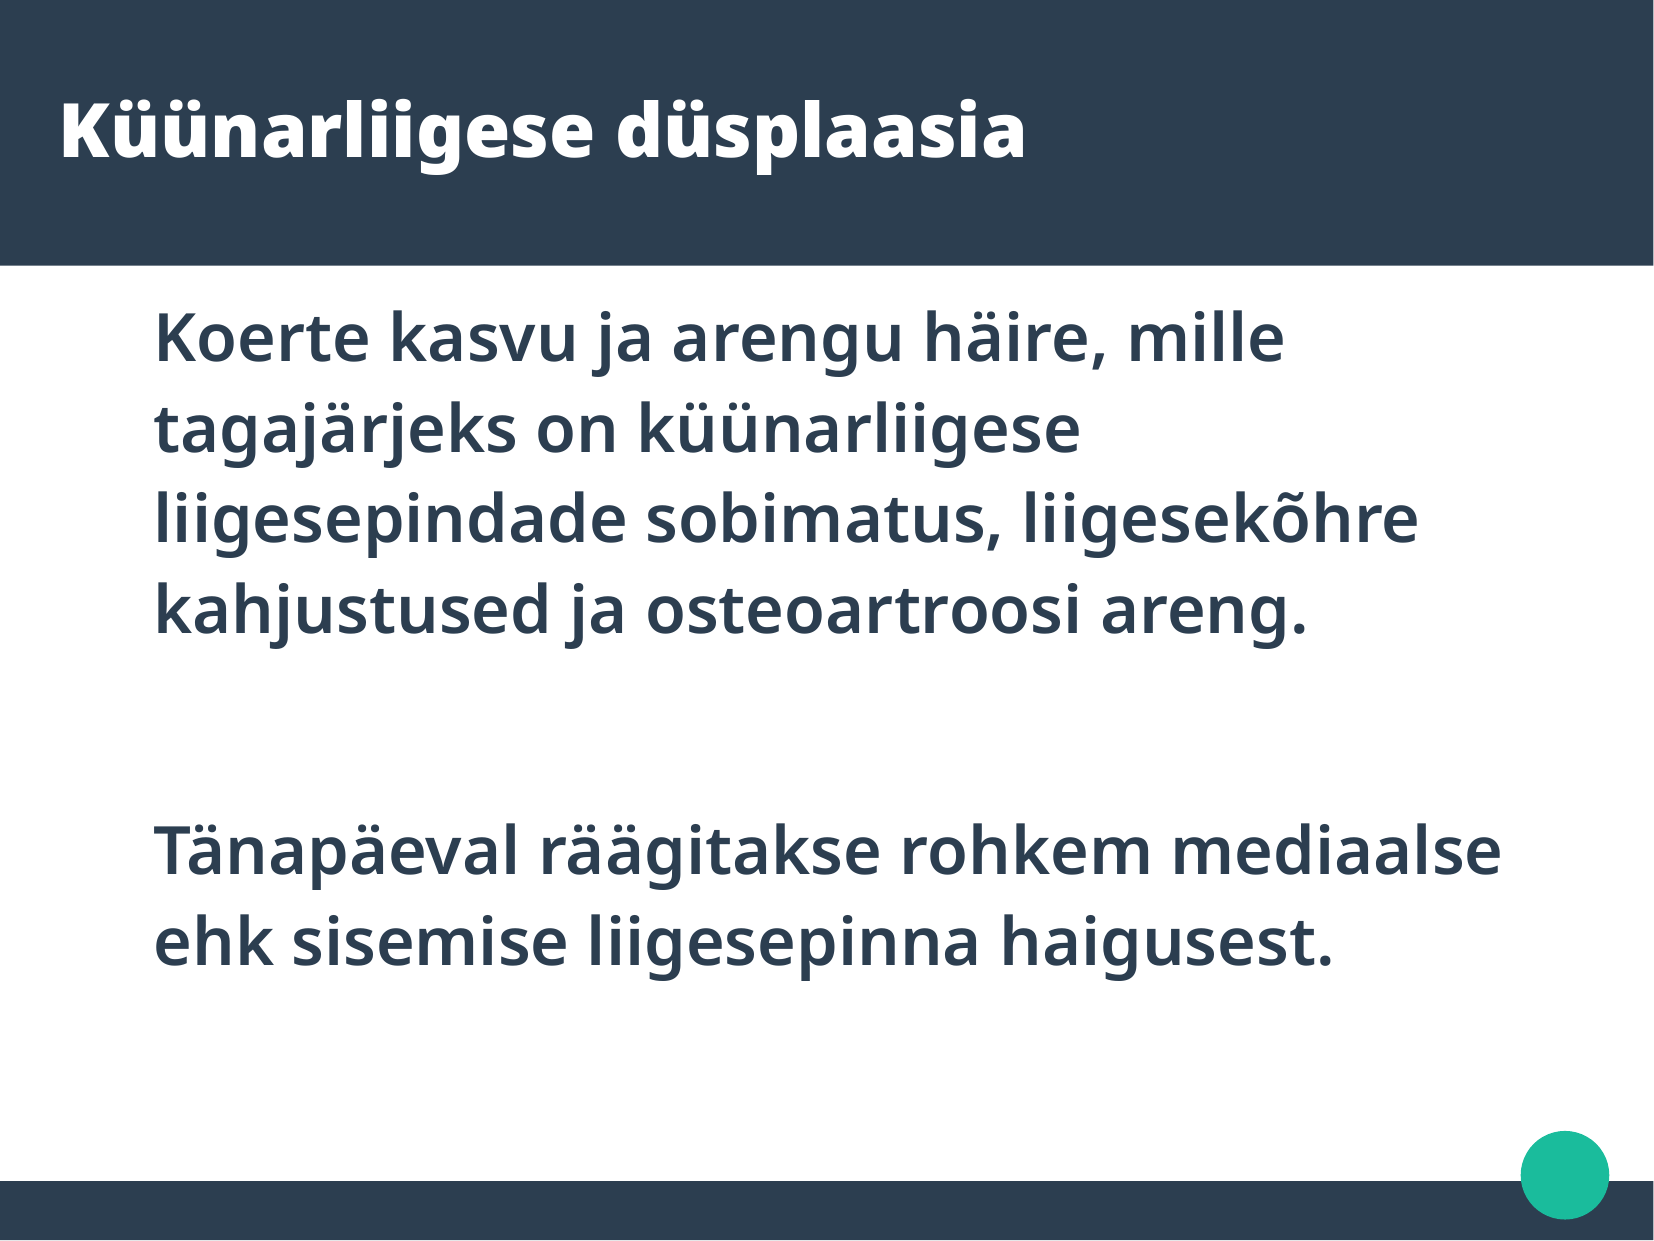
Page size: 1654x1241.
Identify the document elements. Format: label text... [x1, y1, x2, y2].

title Küünarliigese düsplaasia [59, 49, 1595, 207]
list Koerte kasvu ja arengu häire, mille tagajärjeks on küünarliigese liigesepindade sobimatus, liigesekõhre kahjustused ja osteoartroosi areng. Tänapäeval räägitakse rohkem mediaalse ehk sisemise liigesepinna haigusest. [82, 290, 1571, 1010]
